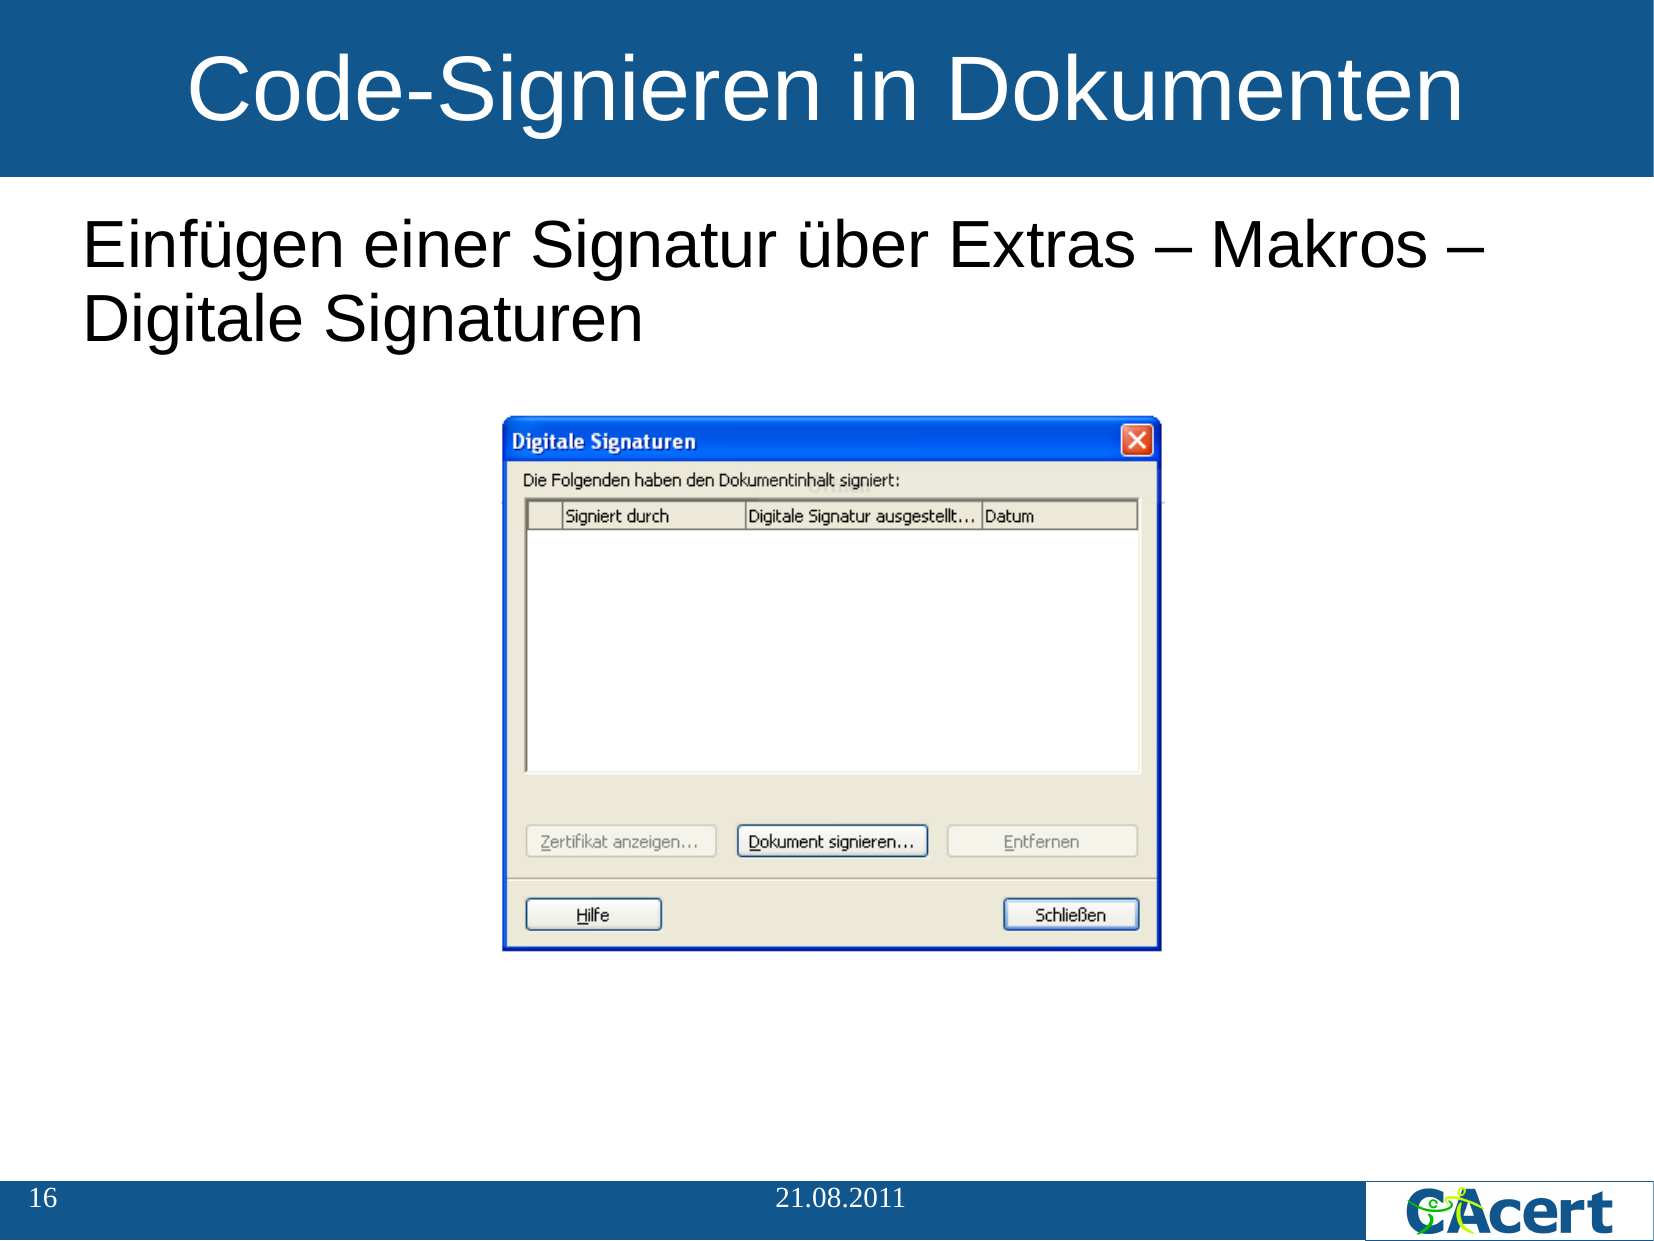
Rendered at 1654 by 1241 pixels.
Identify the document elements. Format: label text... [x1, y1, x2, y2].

picture [1406, 1186, 1613, 1235]
list Einfügen einer Signatur über Extras – Makros – Digitale Signaturen [82, 206, 1571, 1152]
title Code-Signieren in Dokumenten [82, 0, 1571, 178]
picture [501, 413, 1165, 953]
